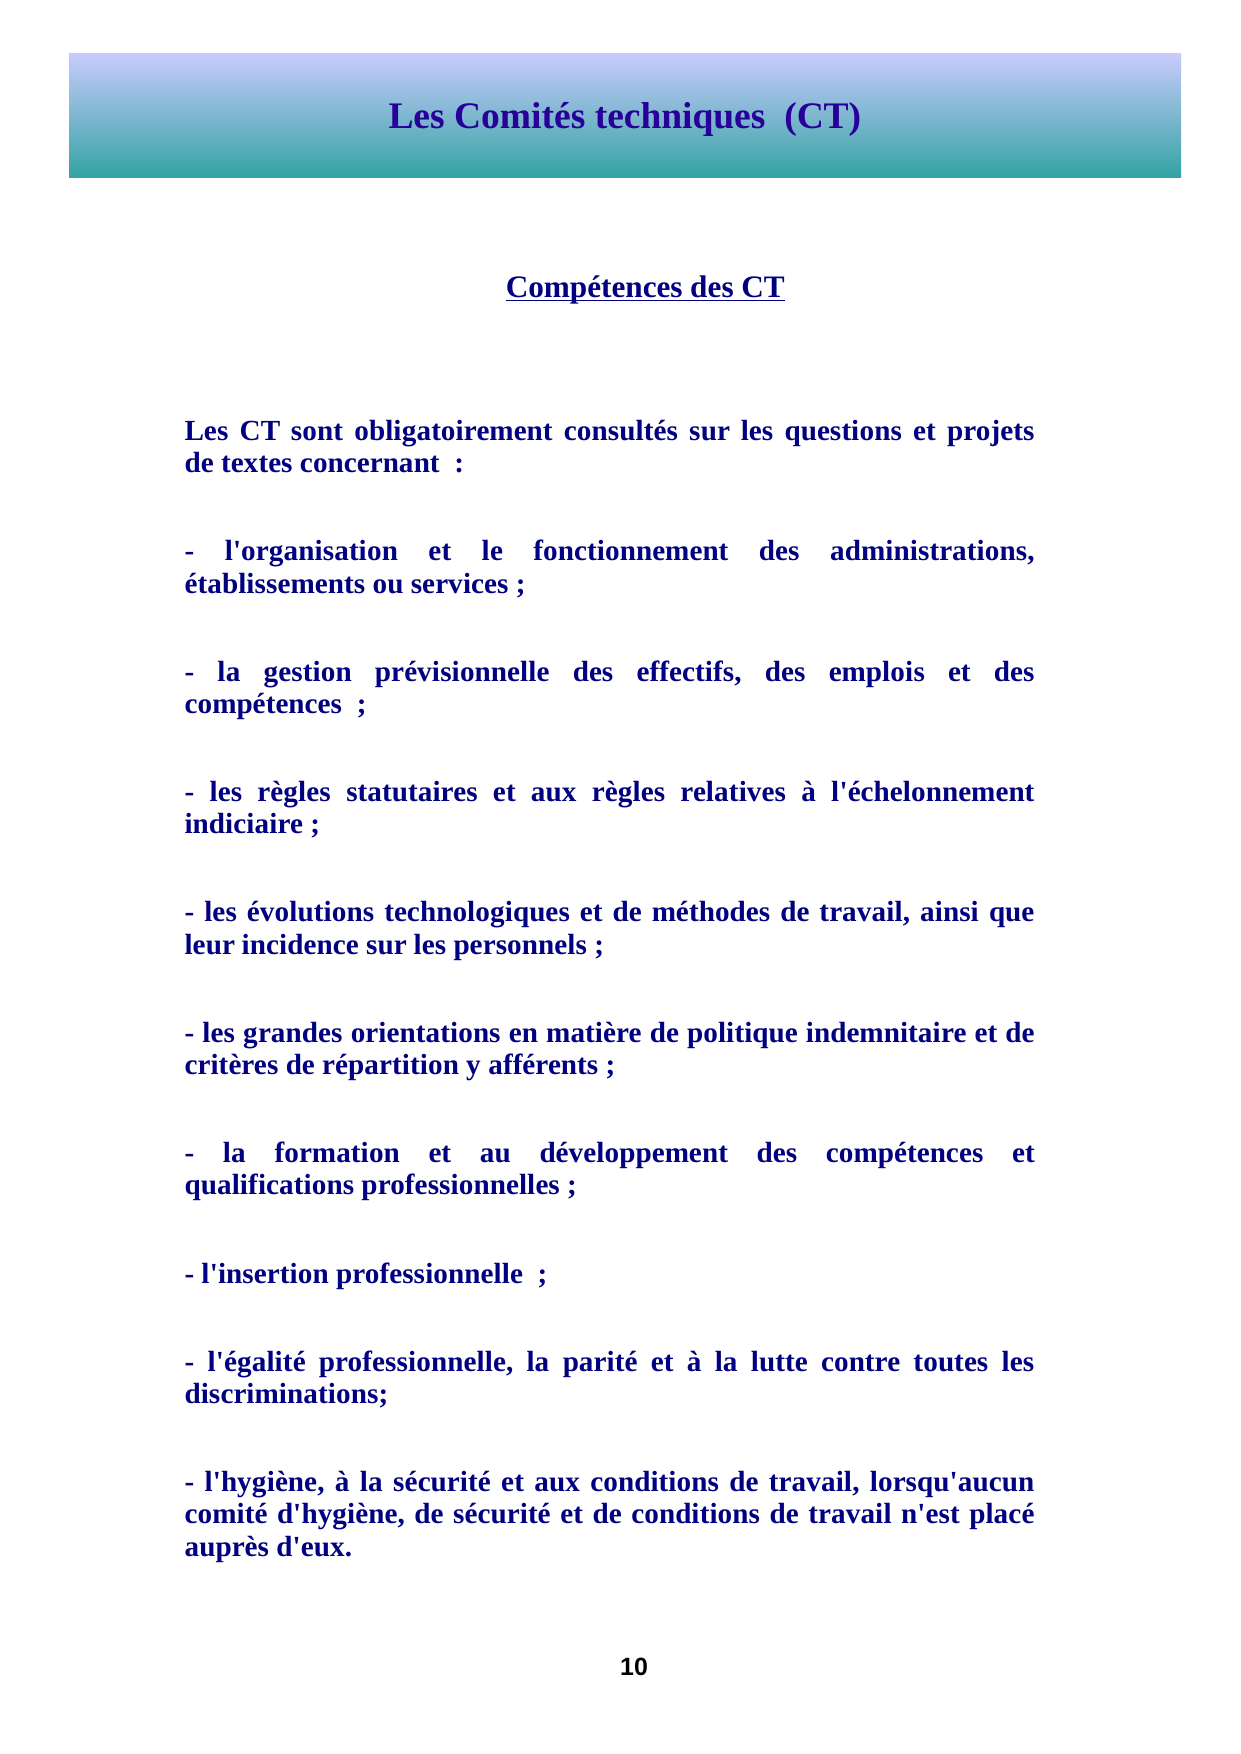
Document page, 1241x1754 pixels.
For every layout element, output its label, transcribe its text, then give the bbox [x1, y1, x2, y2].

list Compétences des CT Les CT sont obligatoirement consultés sur les questions et projets de textes concernant : - l'organisation et le fonctionnement des administrations, établissements ou services ; - la gestion prévisionnelle des effectifs, des emplois et des compétences ; - les règles statutaires et aux règles relatives à l'échelonnement indiciaire ; - les évolutions technologiques et de méthodes de travail, ainsi que leur incidence sur les personnels ; - les grandes orientations en matière de politique indemnitaire et de critères de répartition y afférents ; - la formation et au développement des compétences et qualifications professionnelles ; - l'insertion professionnelle ; - l'égalité professionnelle, la parité et à la lutte contre toutes les discriminations; - l'hygiène, à la sécurité et aux conditions de travail, lorsqu'aucun comité d'hygiène, de sécurité et de conditions de travail n'est placé auprès d'eux. [184, 203, 1036, 1754]
text_box 10 [605, 1645, 669, 1689]
title Les Comités techniques (CT) [69, 53, 1182, 178]
picture [59, 59, 1182, 1695]
